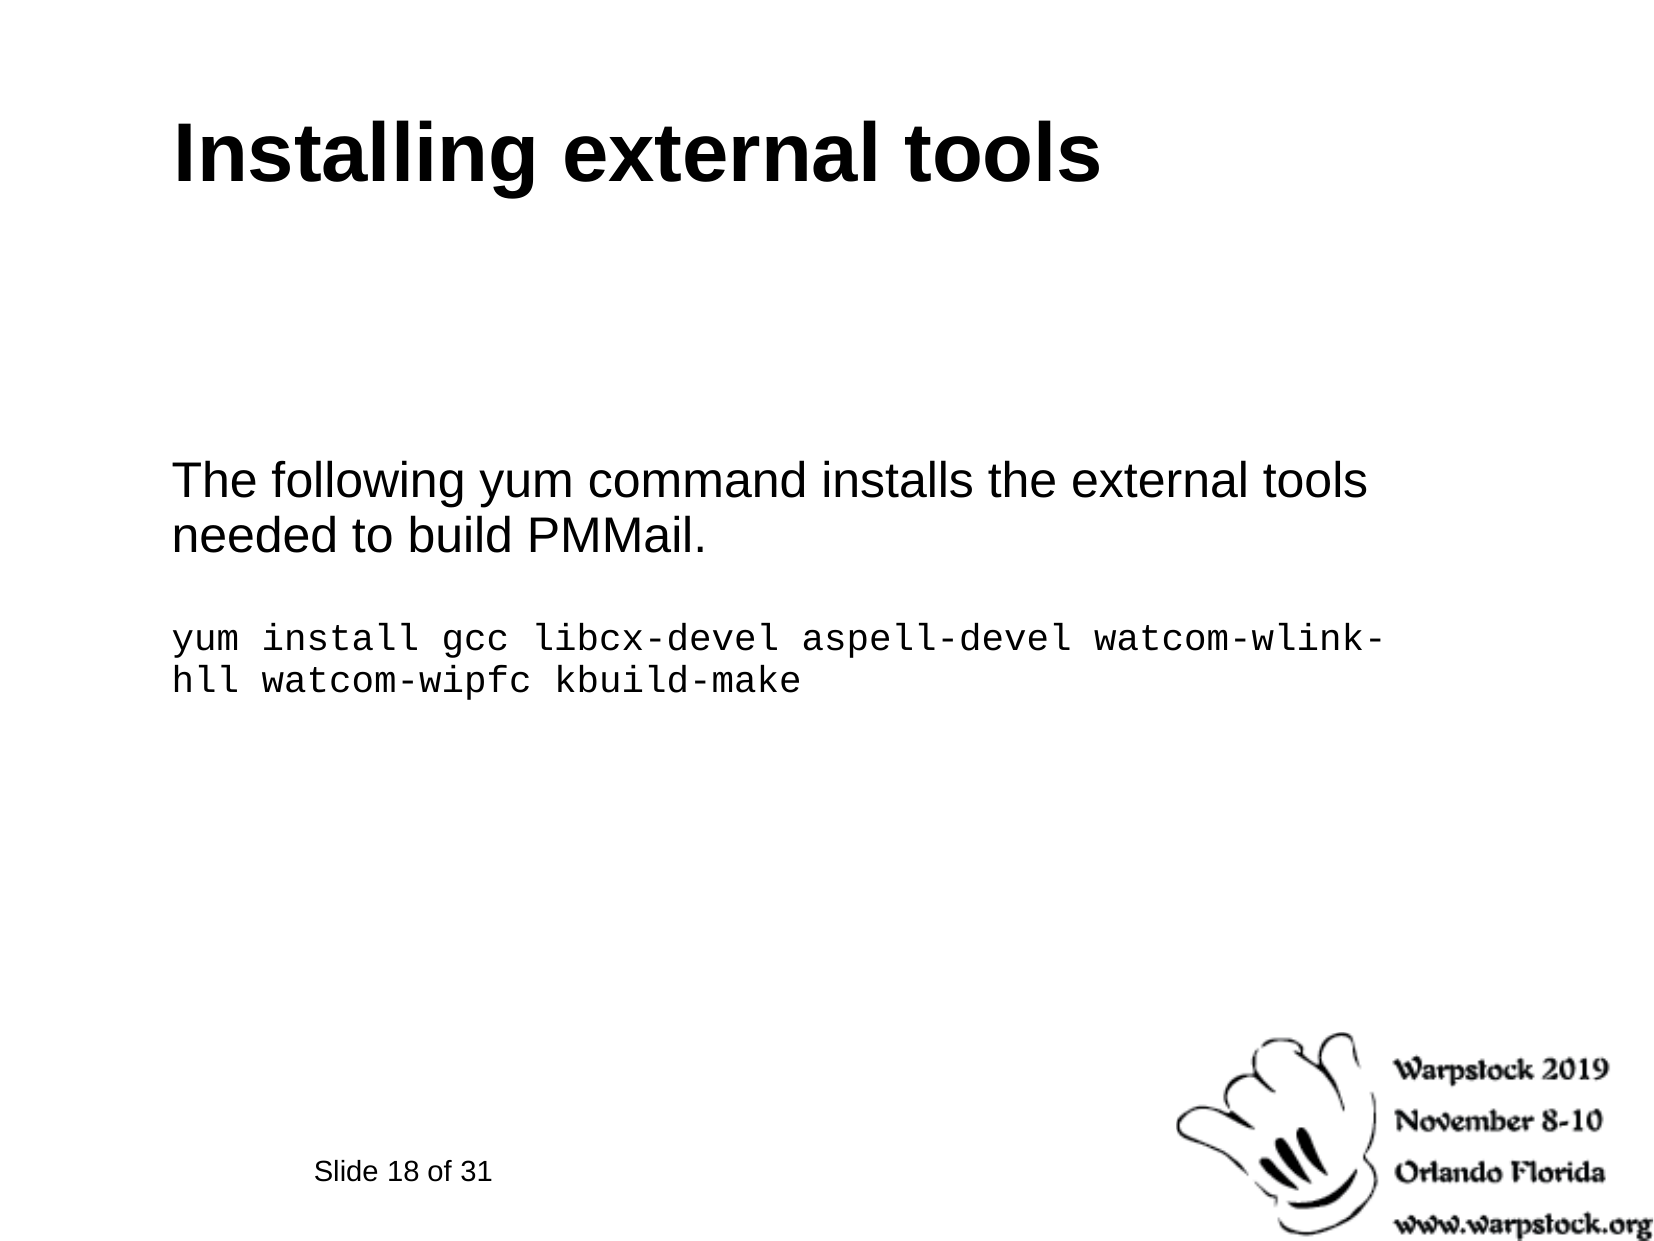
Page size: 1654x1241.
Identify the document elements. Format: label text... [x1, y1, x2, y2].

picture [1176, 1032, 1654, 1241]
subtitle The following yum command installs the external tools needed to build PMMail. yum install gcc libcx-devel aspell-devel watcom-wlink-hll watcom-wipfc kbuild-make [171, 295, 1418, 1002]
title Installing external tools [173, 49, 1420, 257]
